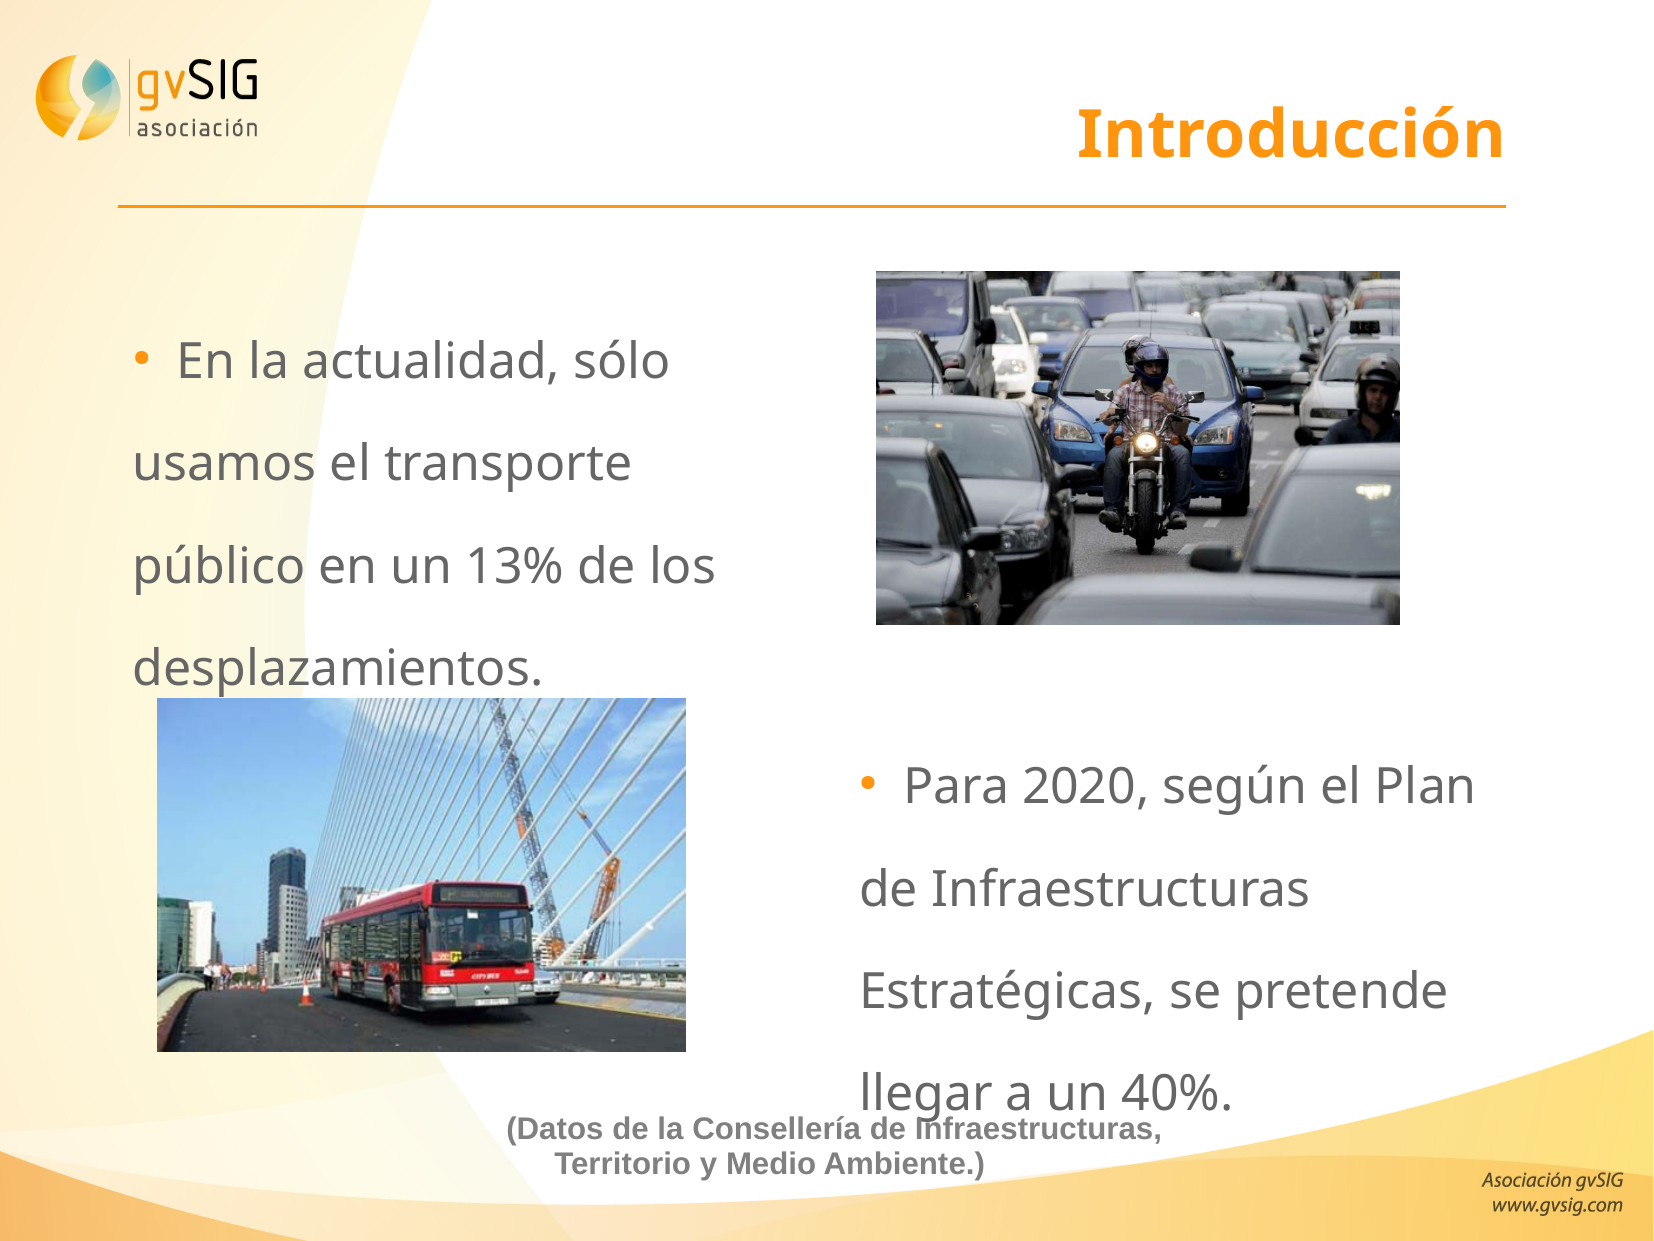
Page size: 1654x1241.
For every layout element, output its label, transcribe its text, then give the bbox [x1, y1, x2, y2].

text_box Para 2020, según el Plan de Infraestructuras Estratégicas, se pretende llegar a un 40%. [844, 708, 1524, 1044]
text_box En la actualidad, sólo usamos el transporte público en un 13% de los desplazamientos. [118, 283, 739, 619]
text_box (Datos de la Consellería de Infraestructuras, Territorio y Medio Ambiente.) [490, 1109, 1203, 1188]
picture [0, 0, 1654, 1241]
title Introducción [118, 82, 1506, 181]
